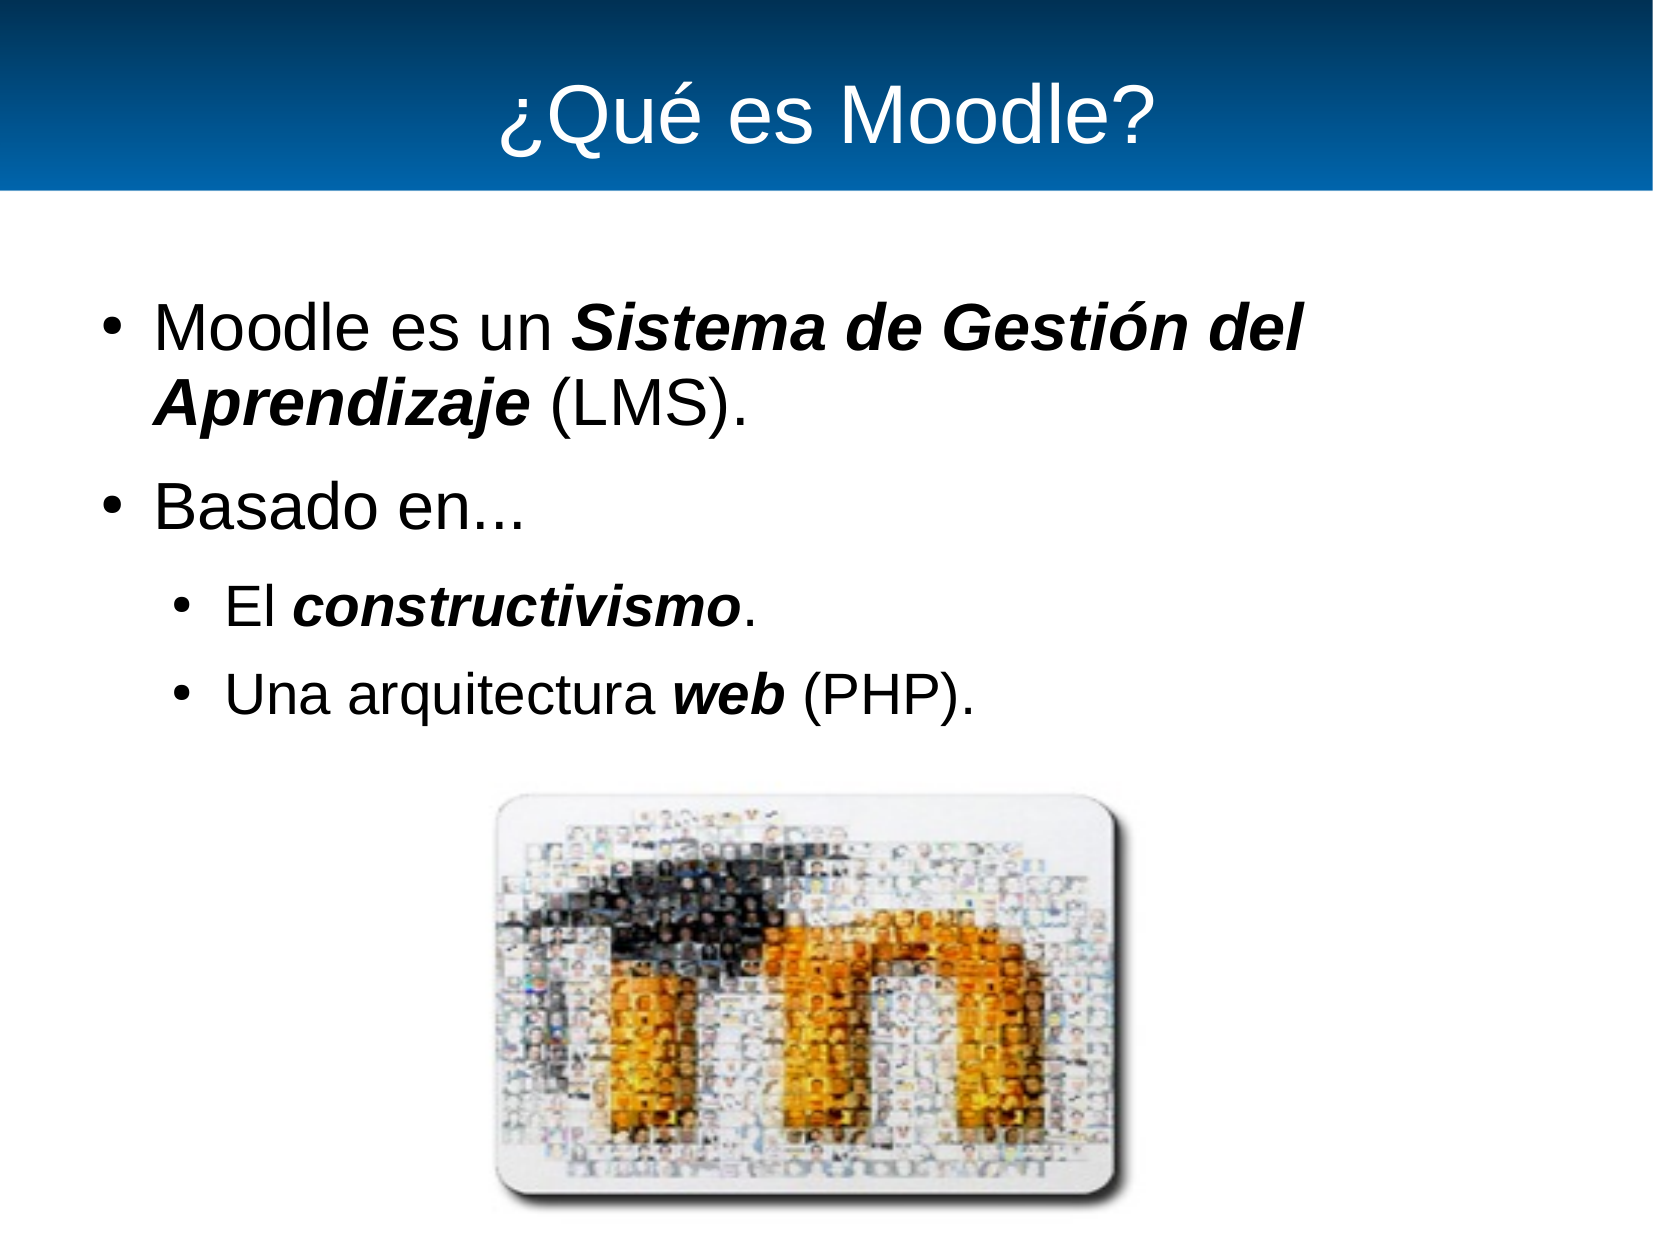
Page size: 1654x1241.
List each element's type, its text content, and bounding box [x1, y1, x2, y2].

title ¿Qué es Moodle? [82, 11, 1571, 219]
list Moodle es un Sistema de Gestión del Aprendizaje (LMS). Basado en... El constructivismo. Una arquitectura web (PHP). [82, 290, 1571, 1094]
picture [0, 0, 1653, 1241]
